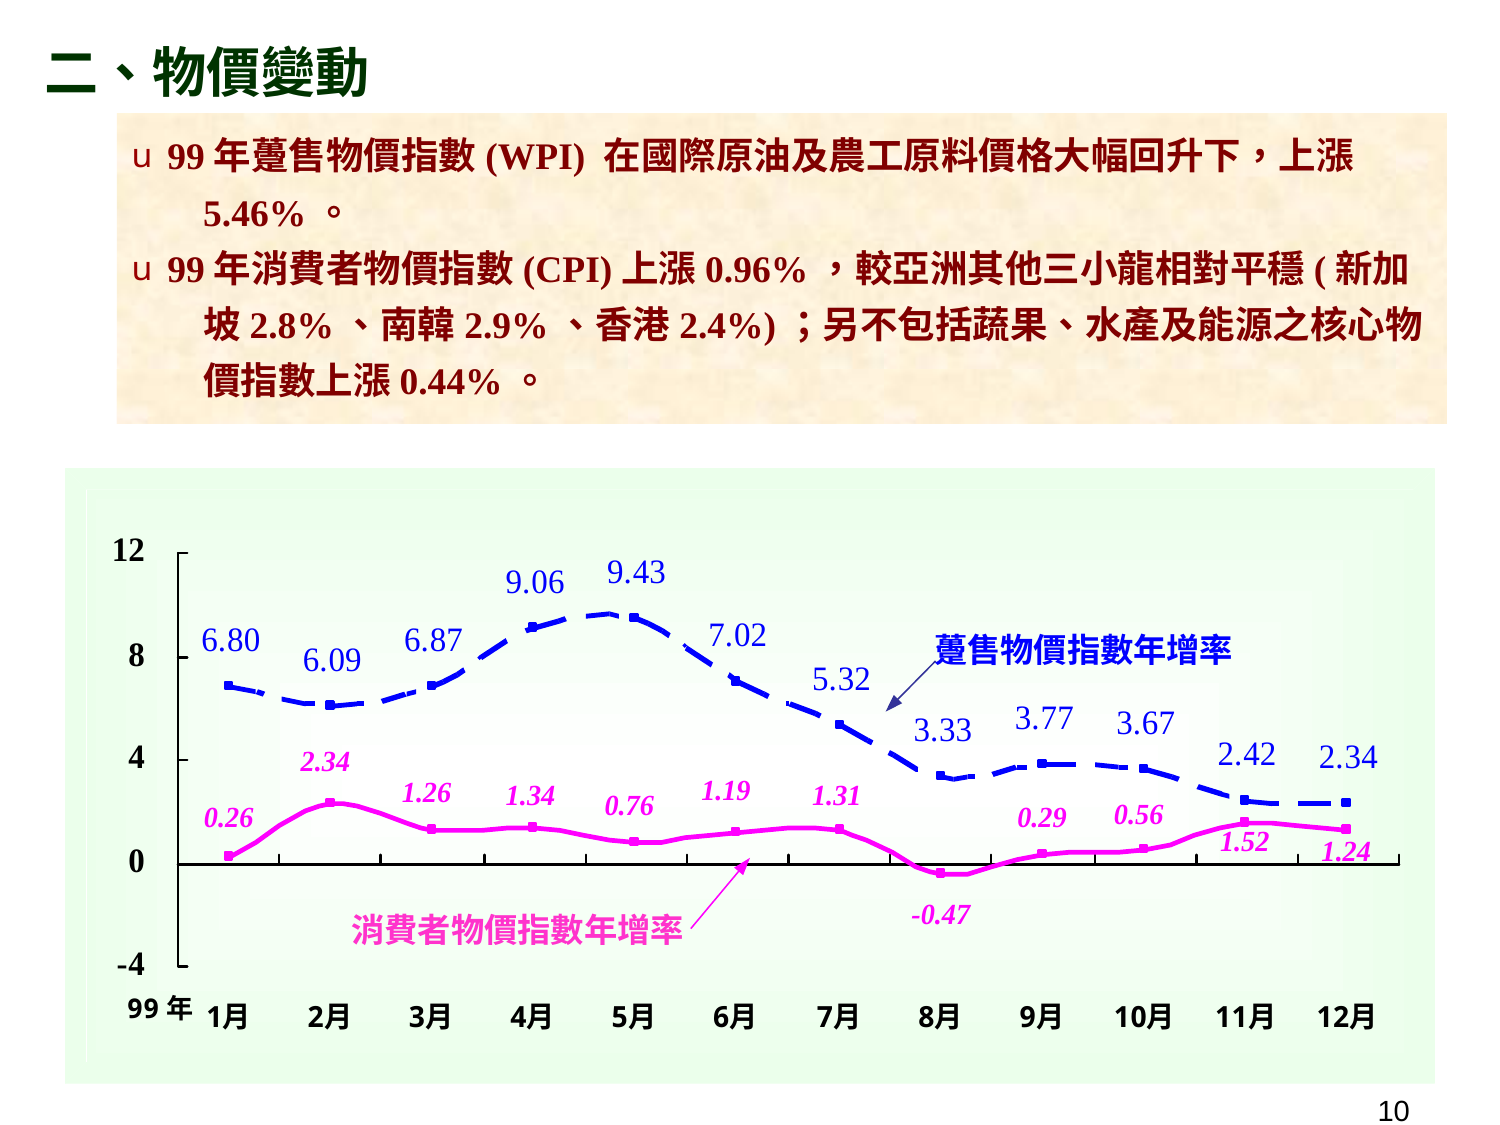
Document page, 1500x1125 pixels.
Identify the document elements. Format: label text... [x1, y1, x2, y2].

text_box [64, 467, 1500, 1125]
chart [76, 477, 1440, 1045]
text_box 消費者物價指數年增率 [336, 893, 700, 957]
text_box 99年躉售物價指數(WPI) 在國際原油及農工原料價格大幅回升下，上漲5.46%。 99年消費者物價指數(CPI)上漲0.96%，較亞洲其他三小龍相對平穩(新加坡2.8%、南韓2.9%、香港2.4%)；另不包括蔬果、水產及能源之核心物價指數上漲0.44%。 [116, 113, 1447, 424]
text_box 二、物價變動 [29, 31, 436, 111]
text_box 99年 [111, 977, 197, 1032]
text_box 躉售物價指數年增率 [919, 613, 1250, 677]
